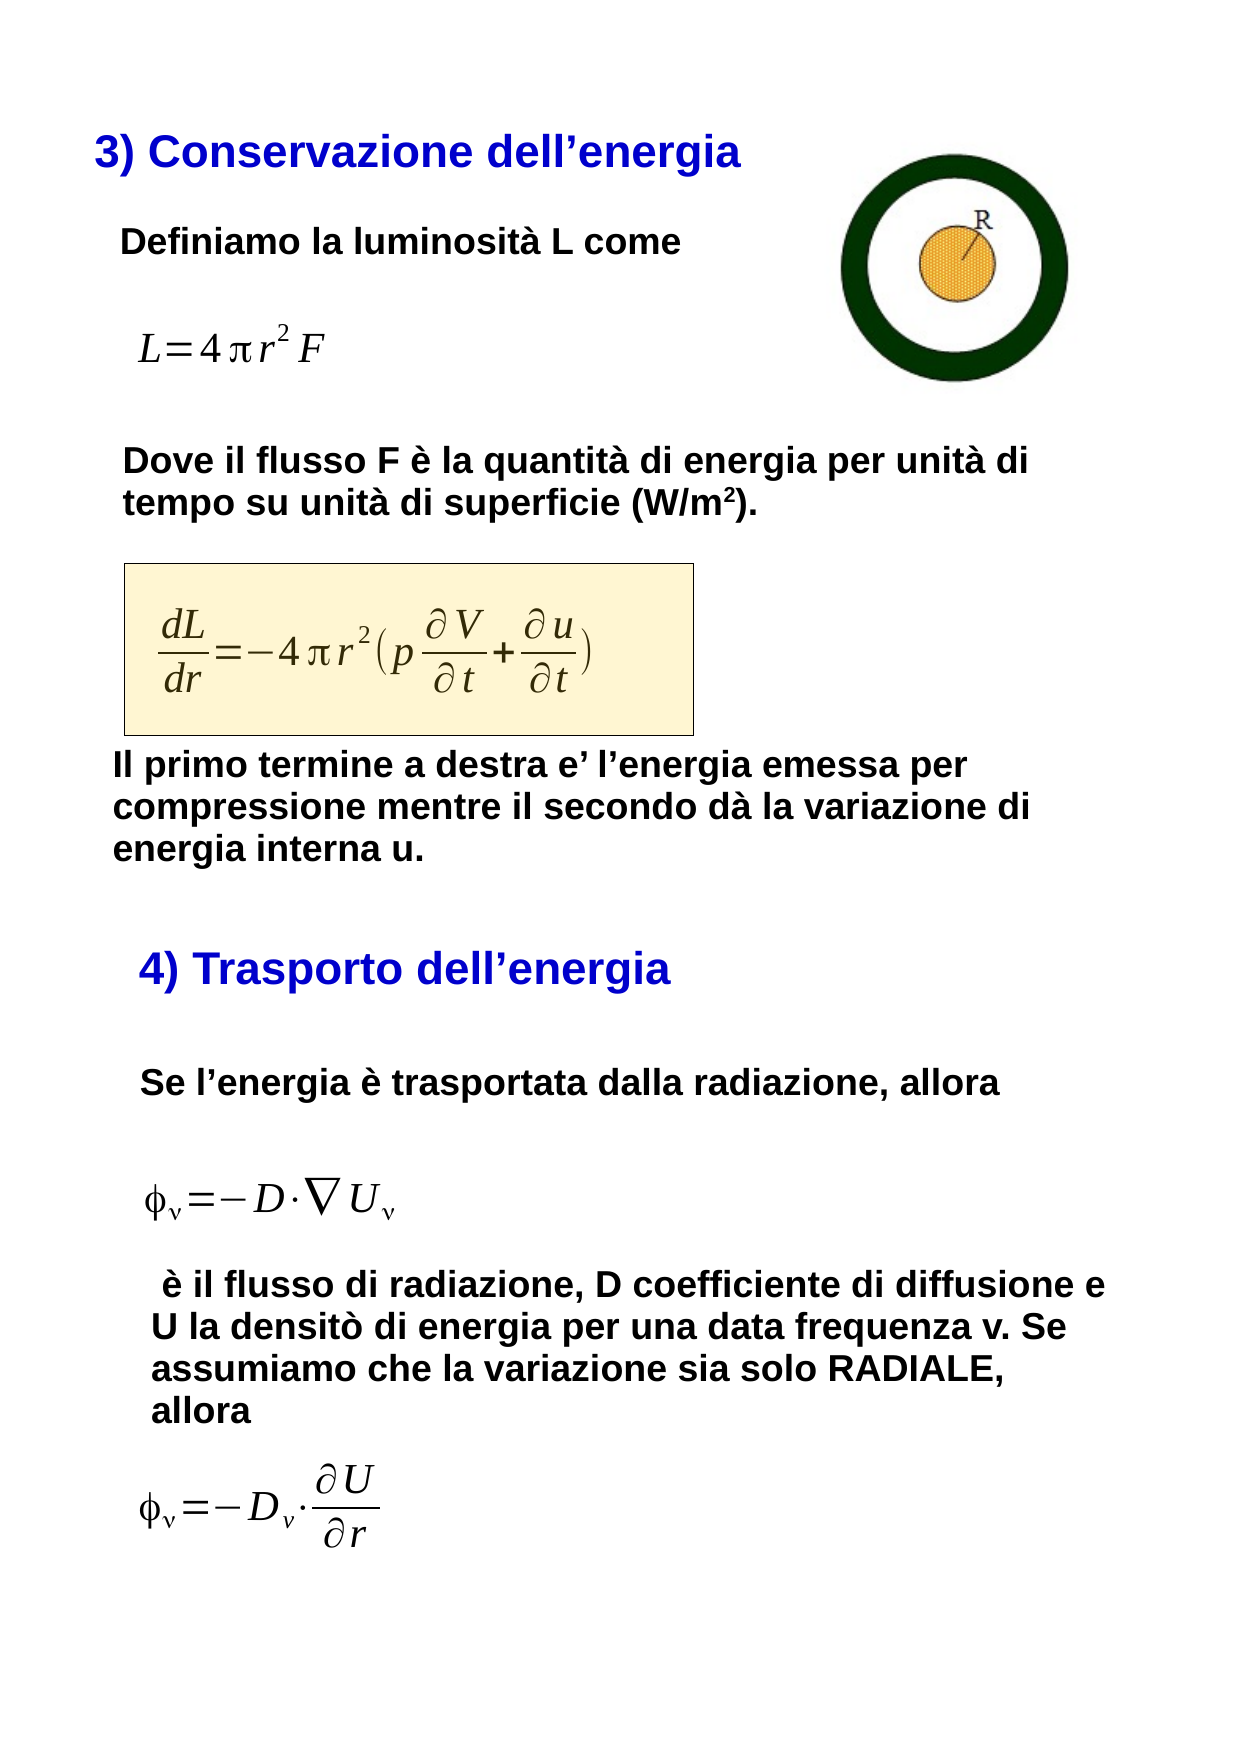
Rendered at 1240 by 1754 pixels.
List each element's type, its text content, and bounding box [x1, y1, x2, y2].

picture [777, 118, 1167, 444]
chart [133, 1175, 408, 1224]
text_box Il primo termine a destra e’ l’energia emessa per compressione mentre il secondo dà la variazione di energia interna u. [97, 735, 1143, 877]
chart [125, 317, 337, 371]
text_box [124, 563, 694, 736]
text_box Se l’energia è trasportata dalla radiazione, allora [124, 1053, 1131, 1153]
text_box 4) Trasporto dell’energia [124, 935, 814, 1002]
text_box 3) Conservazione dell’energia [79, 118, 777, 236]
text_box è il flusso di radiazione, D coefficiente di diffusione e U la densitò di energia per una data frequenza v. Se assumiamo che la variazione sia solo RADIALE, allora [136, 1255, 1128, 1439]
text_box Definiamo la luminosità L come [105, 213, 722, 270]
text_box Dove il flusso F è la quantità di energia per unità di tempo su unità di superficie (W/m2). [107, 431, 1103, 533]
chart [128, 1456, 392, 1558]
